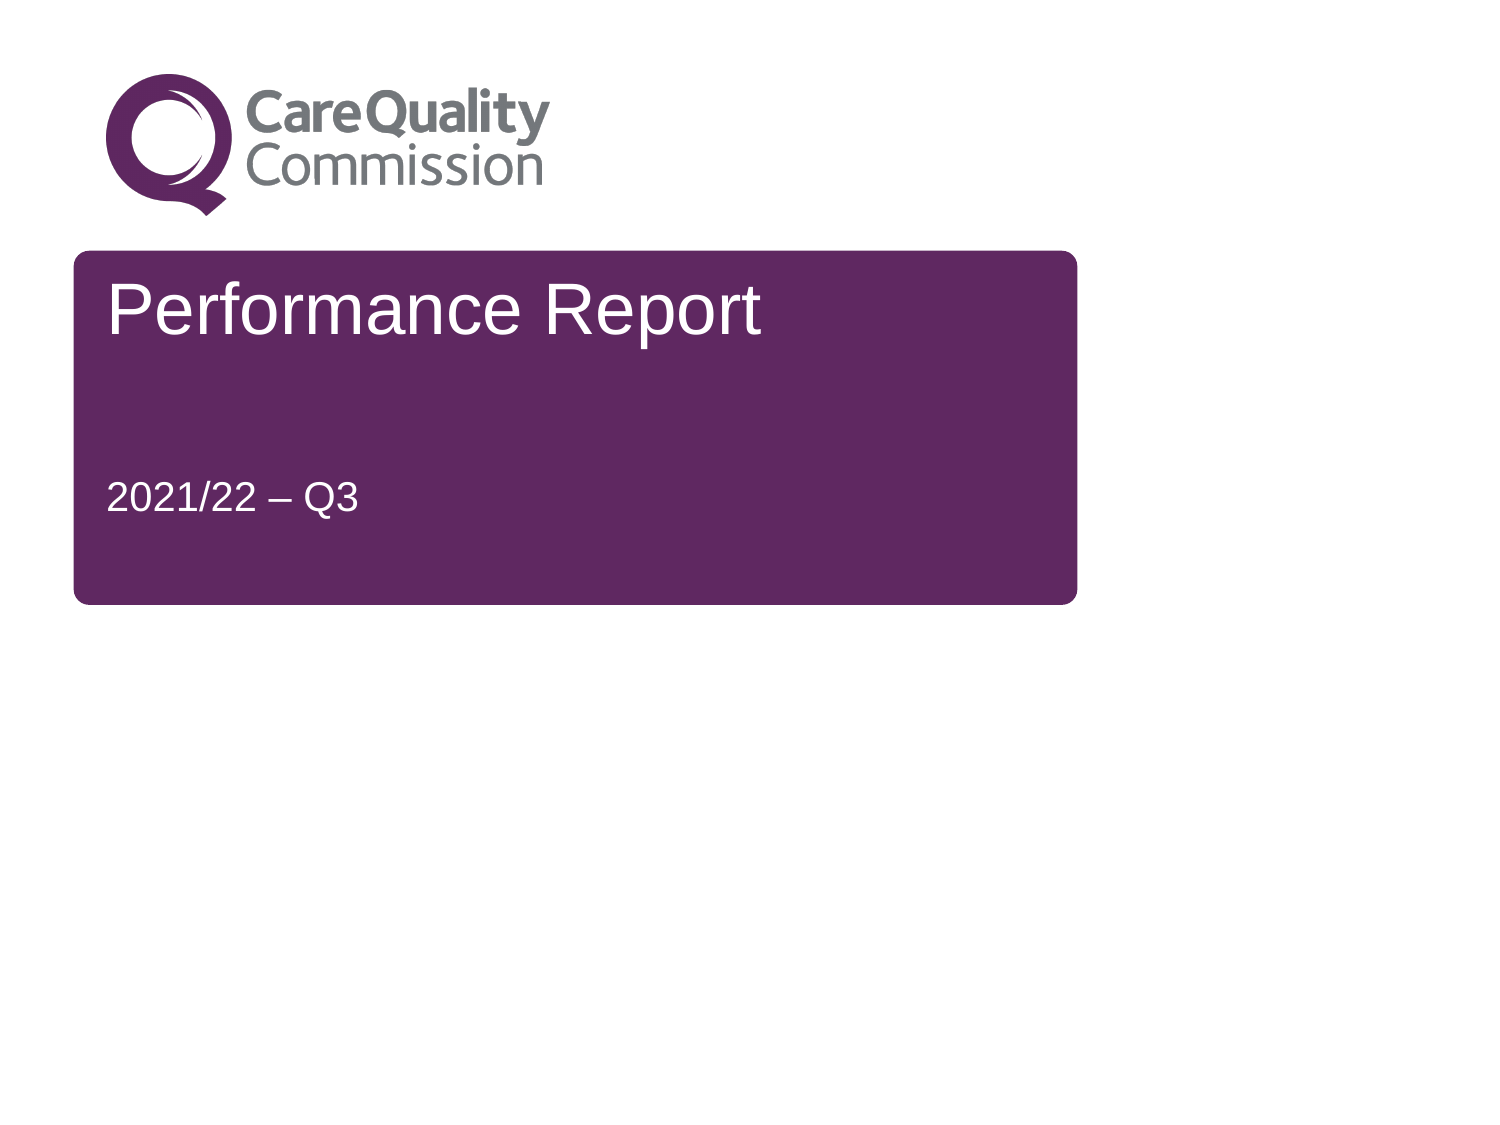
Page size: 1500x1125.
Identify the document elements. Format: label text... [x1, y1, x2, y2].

subtitle 2021/22 – Q3 [106, 474, 863, 538]
title Performance Report [106, 275, 1044, 438]
